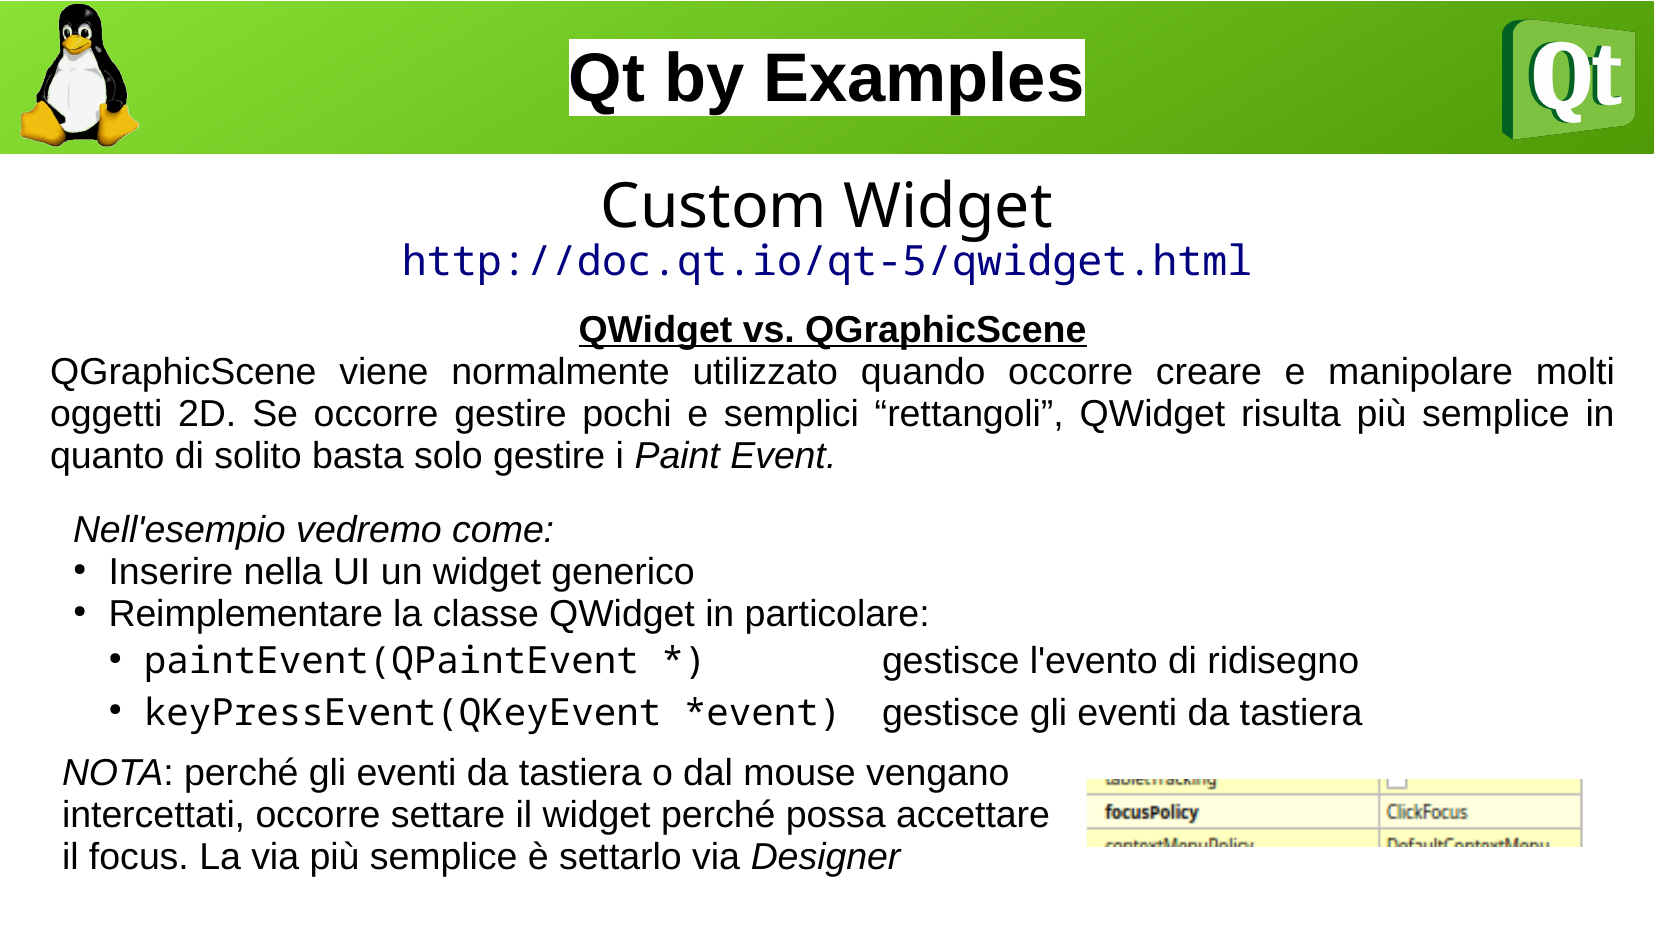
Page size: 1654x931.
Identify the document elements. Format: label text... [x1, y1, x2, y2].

title Qt by Examples [162, 1, 1654, 153]
text_box Nell'esempio vedremo come: Inserire nella UI un widget generico Reimplementare la classe QWidget in particolare: paintEvent(QPaintEvent *) gestisce l'evento di ridisegno keyPressEvent(QKeyEvent *event) gestisce gli eventi da tastiera [58, 500, 1378, 732]
text_box NOTA: perché gli eventi da tastiera o dal mouse vengano intercettati, occorre settare il widget perché possa accettare il focus. La via più semplice è settarlo via Designer [47, 744, 1087, 910]
text_box Custom Widget [0, 153, 1654, 223]
picture [0, 0, 162, 153]
text_box QWidget vs. QGraphicScene QGraphicScene viene normalmente utilizzato quando occorre creare e manipolare molti oggetti 2D. Se occorre gestire pochi e semplici “rettangoli”, QWidget risulta più semplice in quanto di solito basta solo gestire i Paint Event. [35, 301, 1630, 485]
text_box http://doc.qt.io/qt-5/qwidget.html [0, 223, 1654, 302]
picture [1496, 15, 1639, 142]
picture [1086, 779, 1583, 847]
